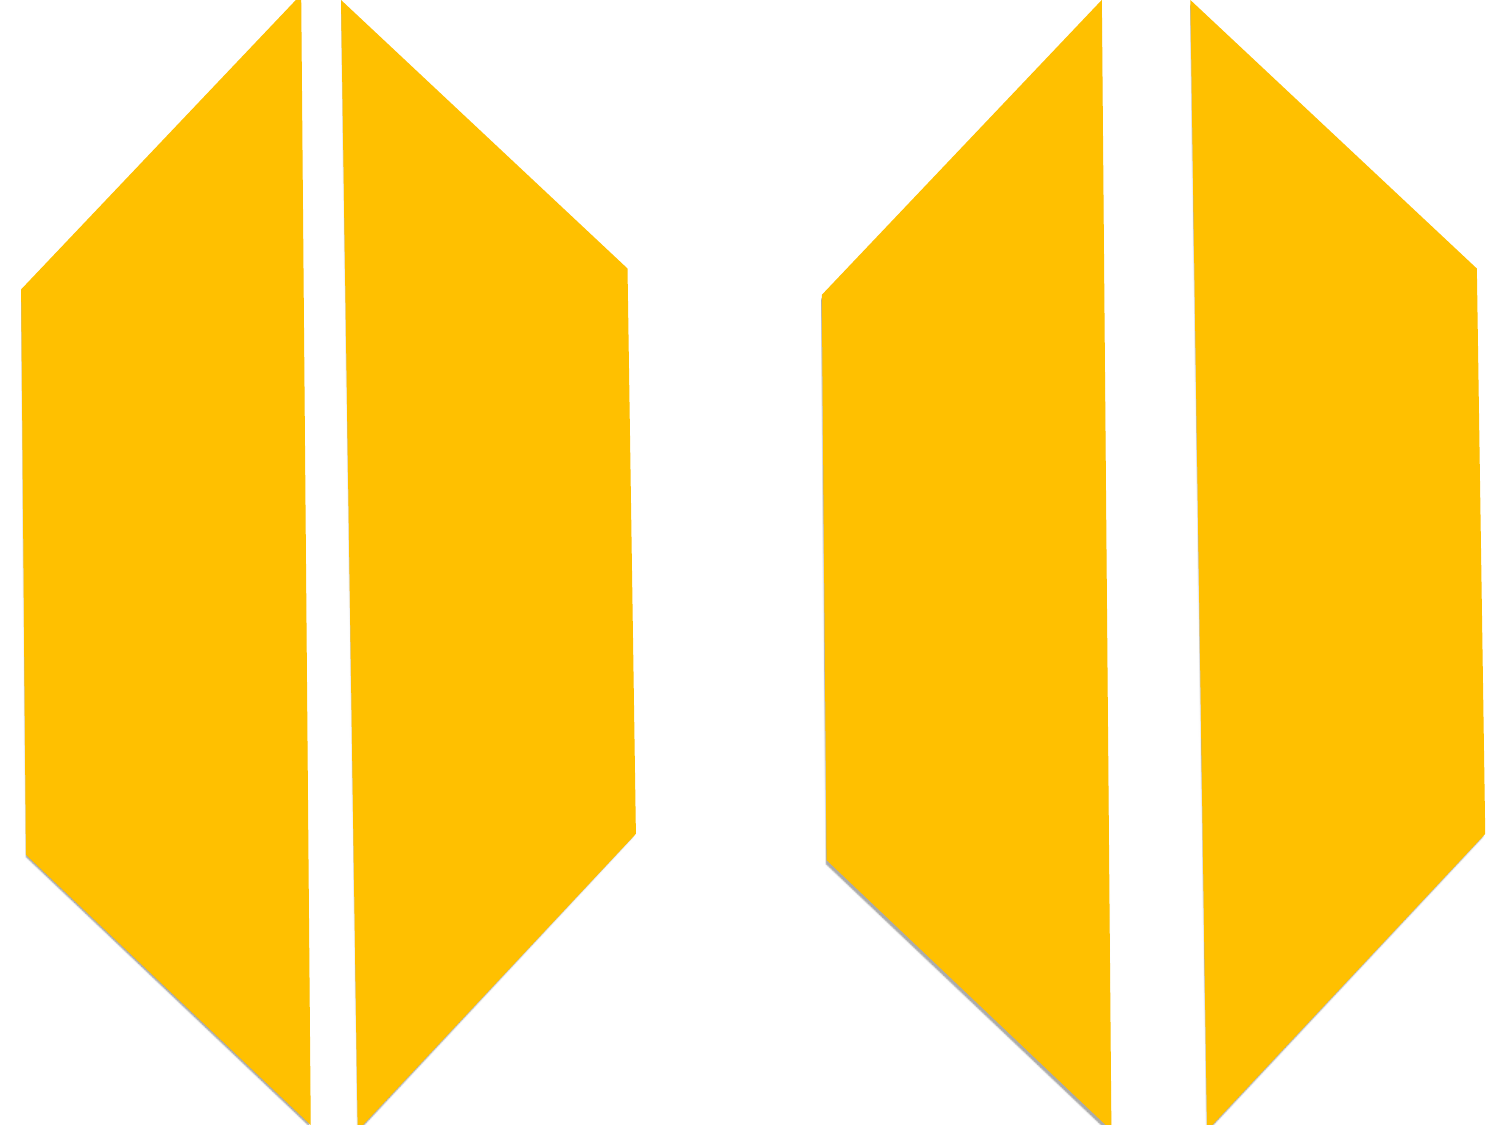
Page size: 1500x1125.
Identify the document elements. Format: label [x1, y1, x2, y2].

text_box [341, 0, 636, 1125]
text_box [821, 0, 1112, 1125]
text_box [1190, 0, 1486, 1125]
text_box [21, 0, 311, 1125]
